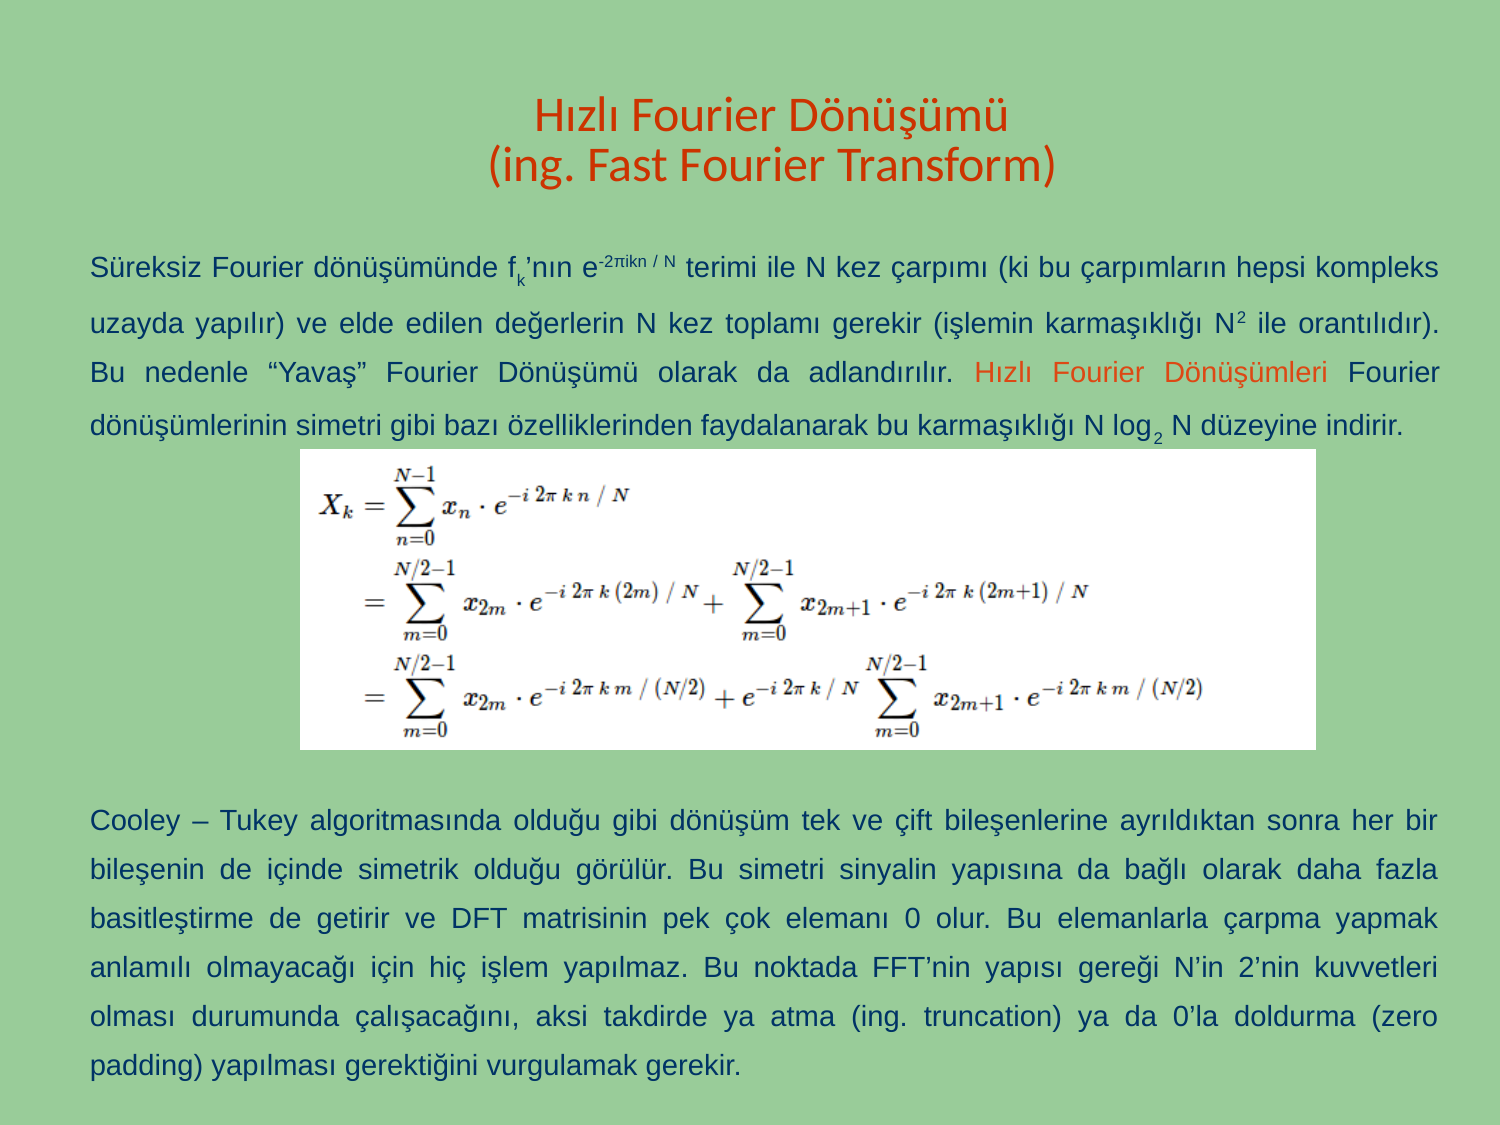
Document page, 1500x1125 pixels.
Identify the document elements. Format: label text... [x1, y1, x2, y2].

text_box Cooley – Tukey algoritmasında olduğu gibi dönüşüm tek ve çift bileşenlerine ayrıldıktan sonra her bir bileşenin de içinde simetrik olduğu görülür. Bu simetri sinyalin yapısına da bağlı olarak daha fazla basitleştirme de getirir ve DFT matrisinin pek çok elemanı 0 olur. Bu elemanlarla çarpma yapmak anlamılı olmayacağı için hiç işlem yapılmaz. Bu noktada FFT’nin yapısı gereği N’in 2’nin kuvvetleri olması durumunda çalışacağını, aksi takdirde ya atma (ing. truncation) ya da 0’la doldurma (zero padding) yapılması gerektiğini vurgulamak gerekir. [75, 780, 1456, 1090]
text_box Süreksiz Fourier dönüşümünde fk’nın e-2πikn / N terimi ile N kez çarpımı (ki bu çarpımların hepsi kompleks uzayda yapılır) ve elde edilen değerlerin N kez toplamı gerekir (işlemin karmaşıklığı N2 ile orantılıdır). Bu nedenle “Yavaş” Fourier Dönüşümü olarak da adlandırılır. Hızlı Fourier Dönüşümleri Fourier dönüşümlerinin simetri gibi bazı özelliklerinden faydalanarak bu karmaşıklığı N log2 N düzeyine indirir. [75, 223, 1456, 456]
title Hızlı Fourier Dönüşümü (ing. Fast Fourier Transform) [135, 87, 1410, 200]
picture [300, 449, 1316, 751]
